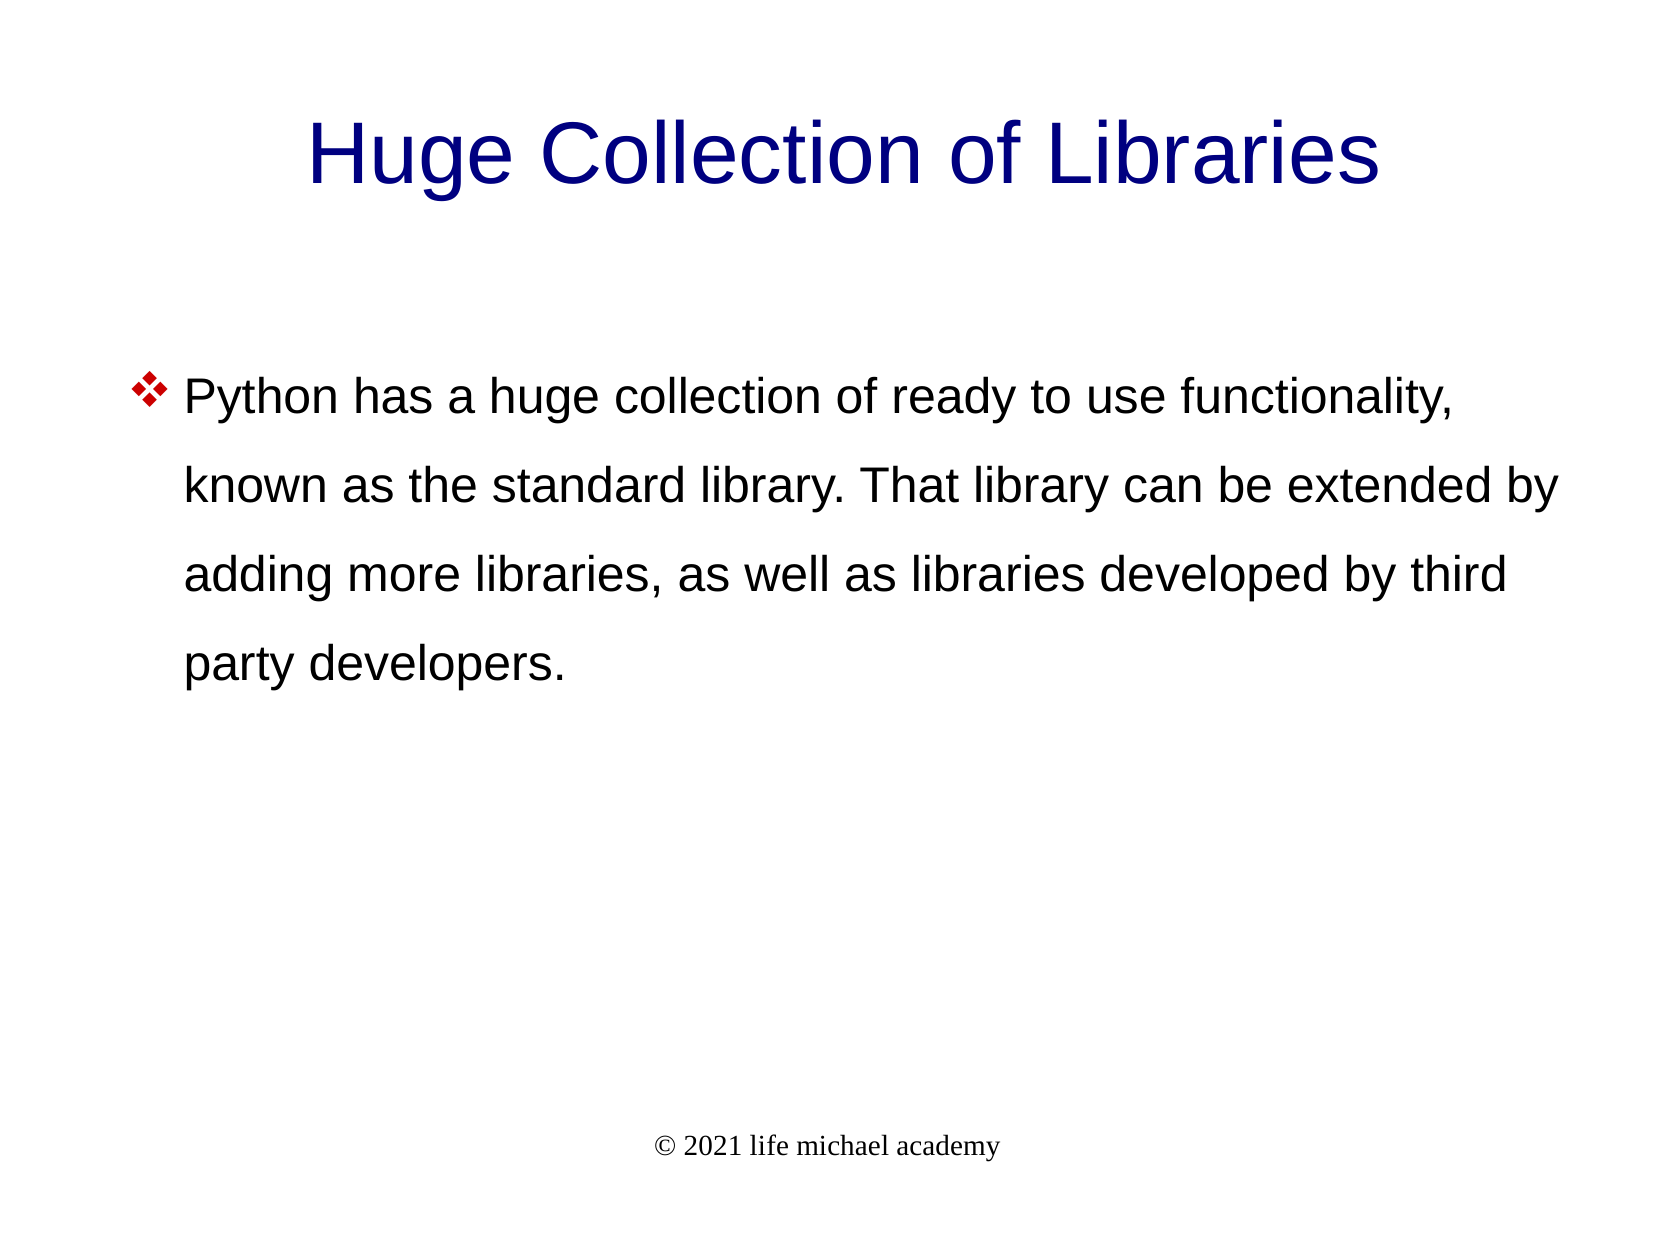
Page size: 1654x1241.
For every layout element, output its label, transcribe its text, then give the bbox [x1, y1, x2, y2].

list Python has a huge collection of ready to use functionality, known as the standard library. That library can be extended by adding more libraries, as well as libraries developed by third party developers. [112, 326, 1576, 1035]
title Huge Collection of Libraries [82, 49, 1571, 257]
